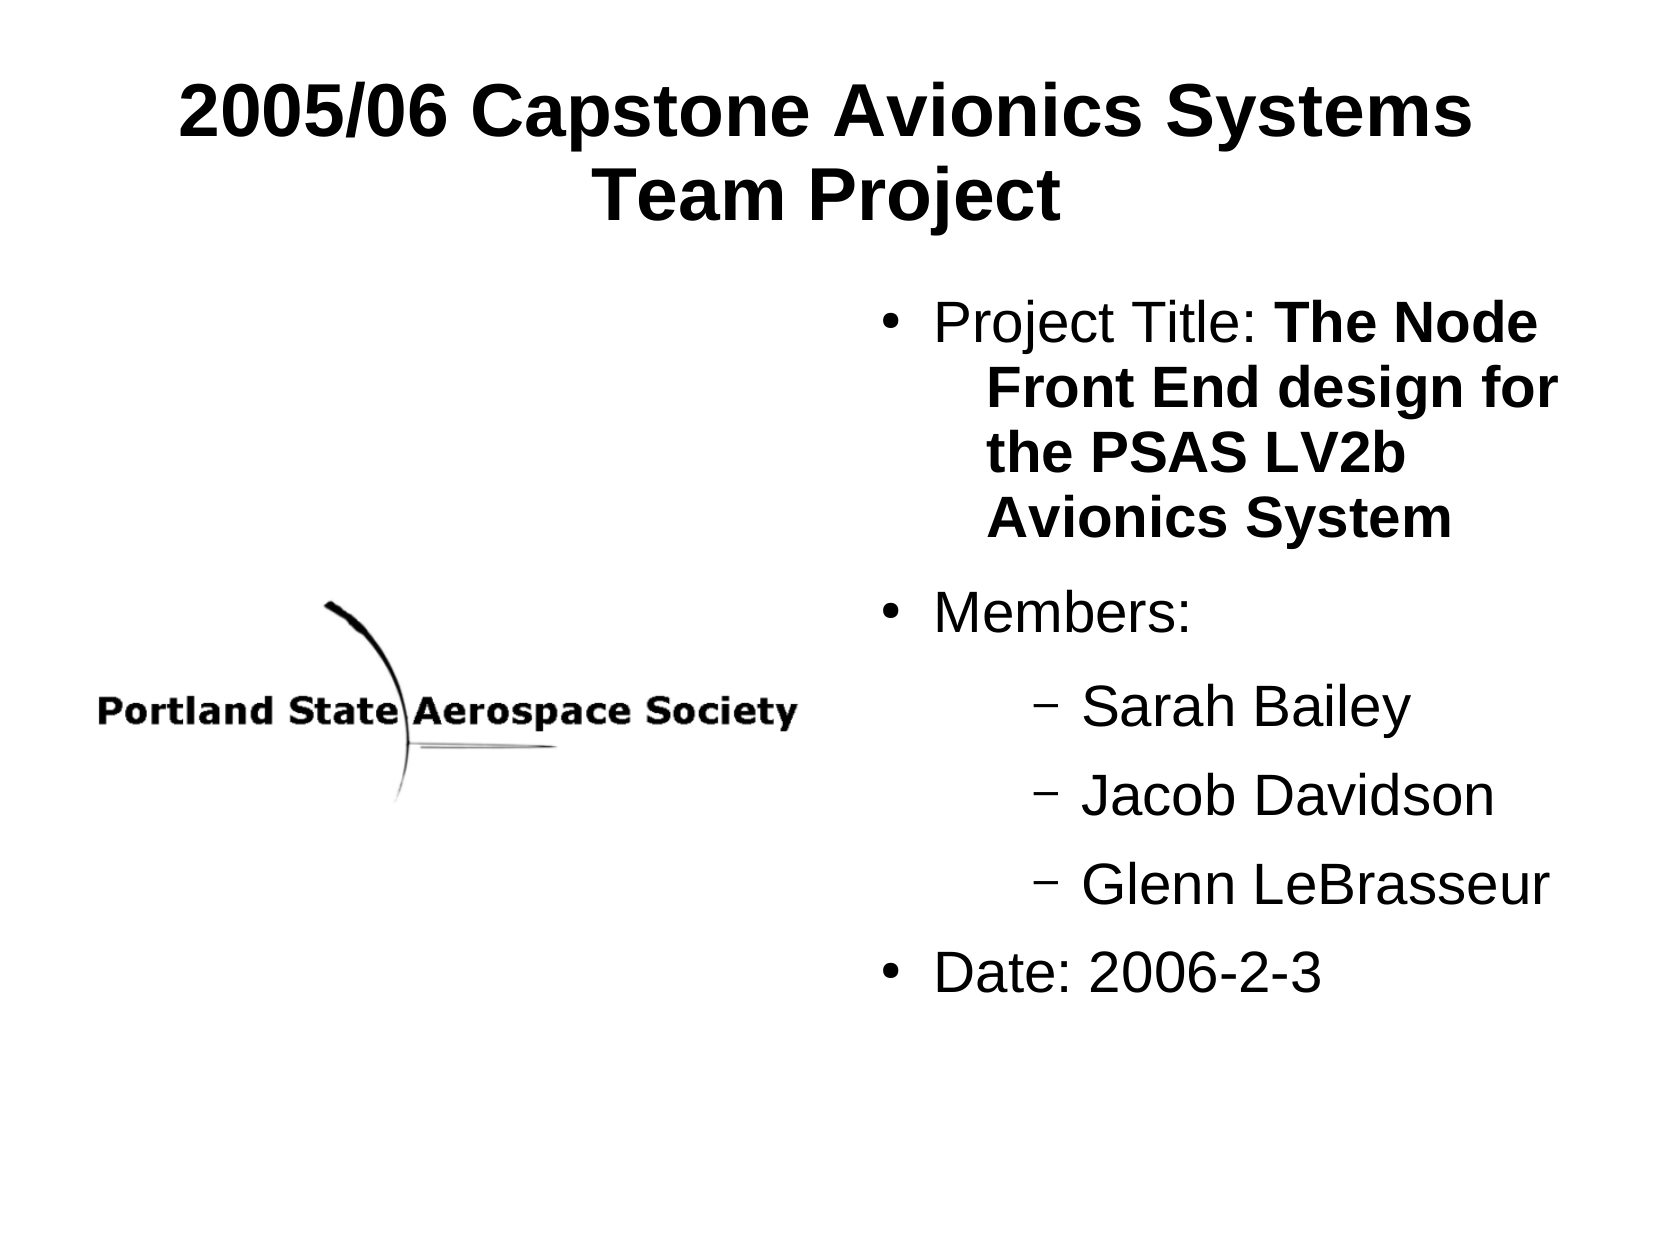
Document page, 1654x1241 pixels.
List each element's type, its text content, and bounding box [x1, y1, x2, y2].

title 2005/06 Capstone Avionics Systems Team Project [82, 56, 1571, 249]
list Project Title: The Node Front End design for the PSAS LV2b Avionics System Members: Sarah Bailey Jacob Davidson Glenn LeBrasseur Date: 2006-2-3 [844, 290, 1571, 1109]
picture [82, 594, 809, 805]
